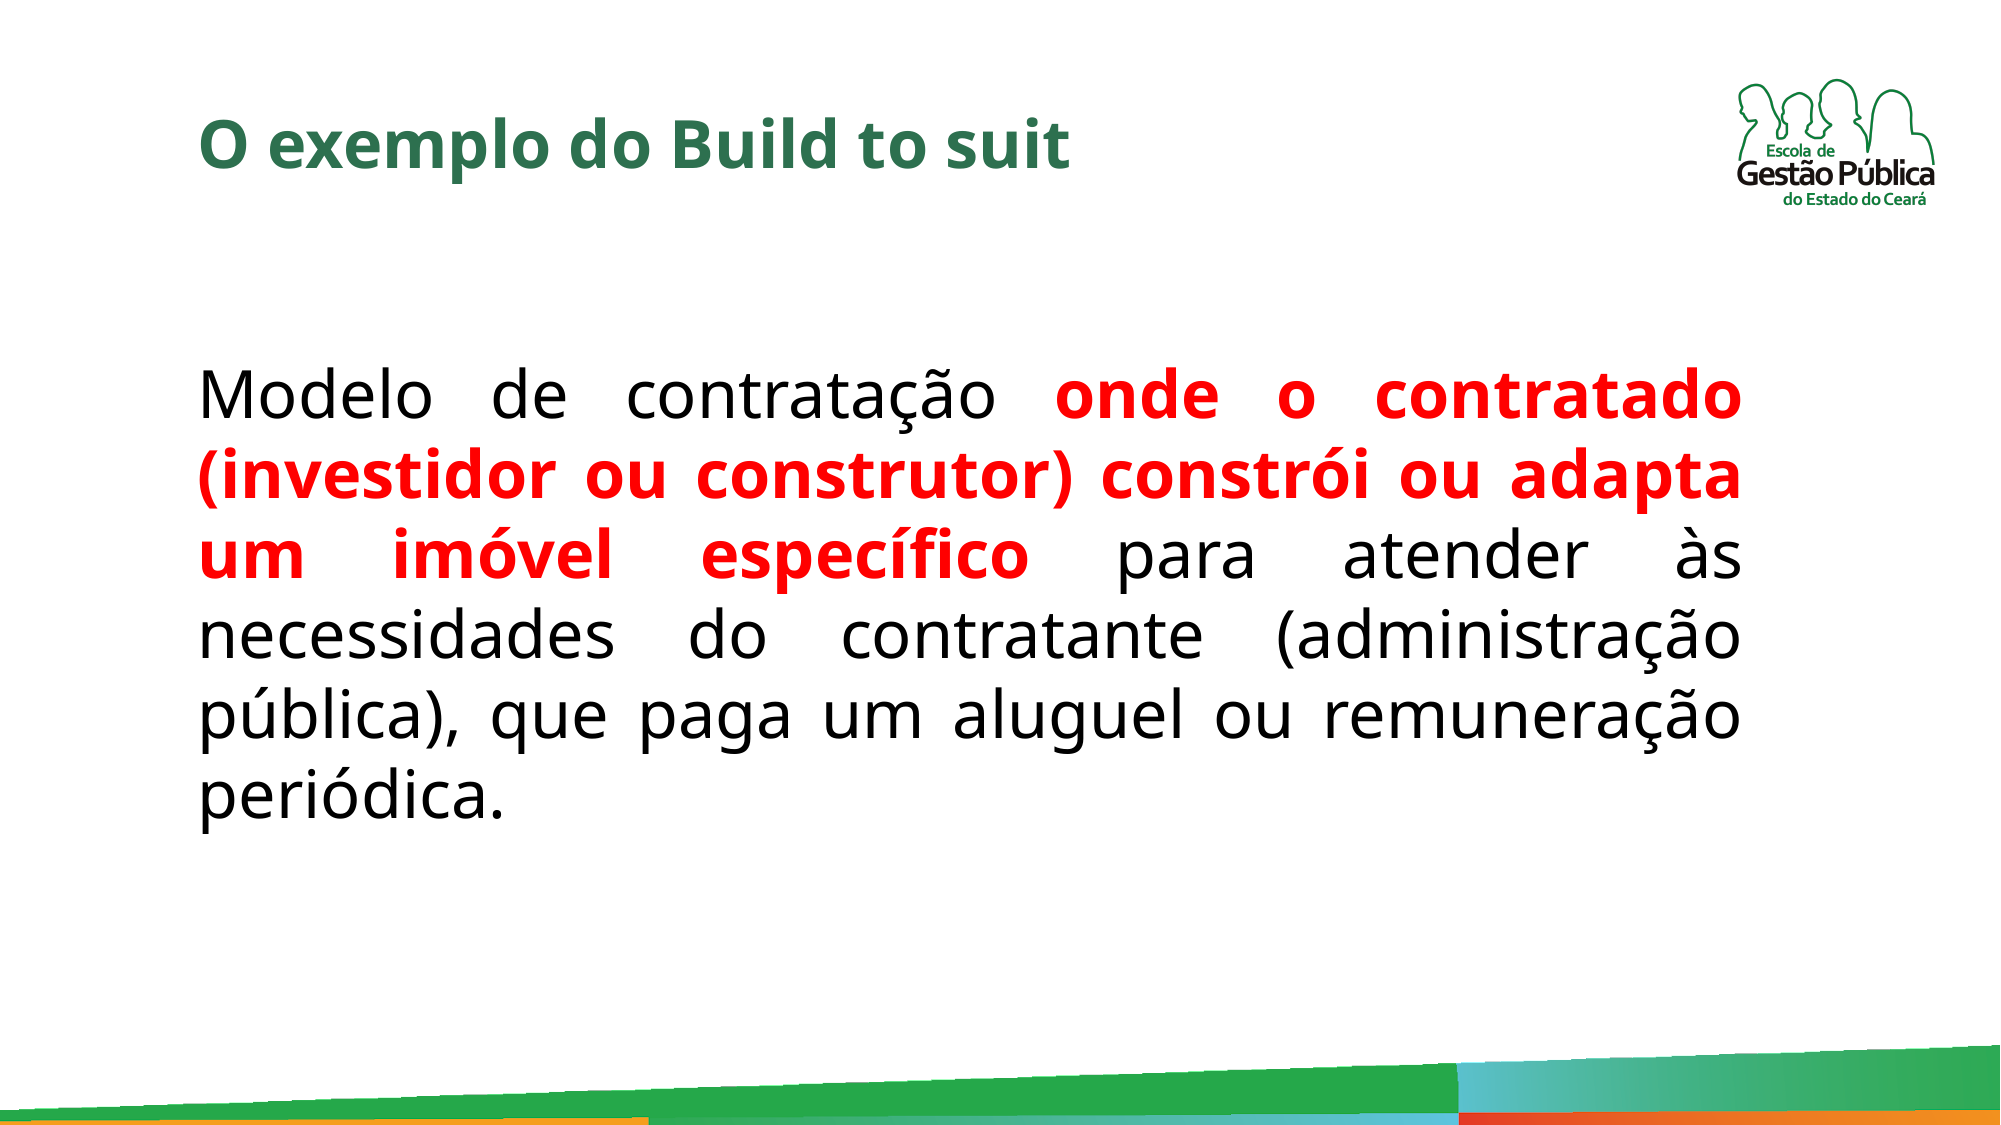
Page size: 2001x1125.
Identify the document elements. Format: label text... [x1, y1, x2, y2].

picture [0, 1045, 2000, 1125]
picture [1725, 31, 1947, 253]
text_box O exemplo do Build to suit [182, 94, 1684, 190]
text_box Modelo de contratação onde o contratado (investidor ou construtor) constrói ou adapta um imóvel específico para atender às necessidades do contratante (administração pública), que paga um aluguel ou remuneração periódica. [182, 344, 1760, 713]
